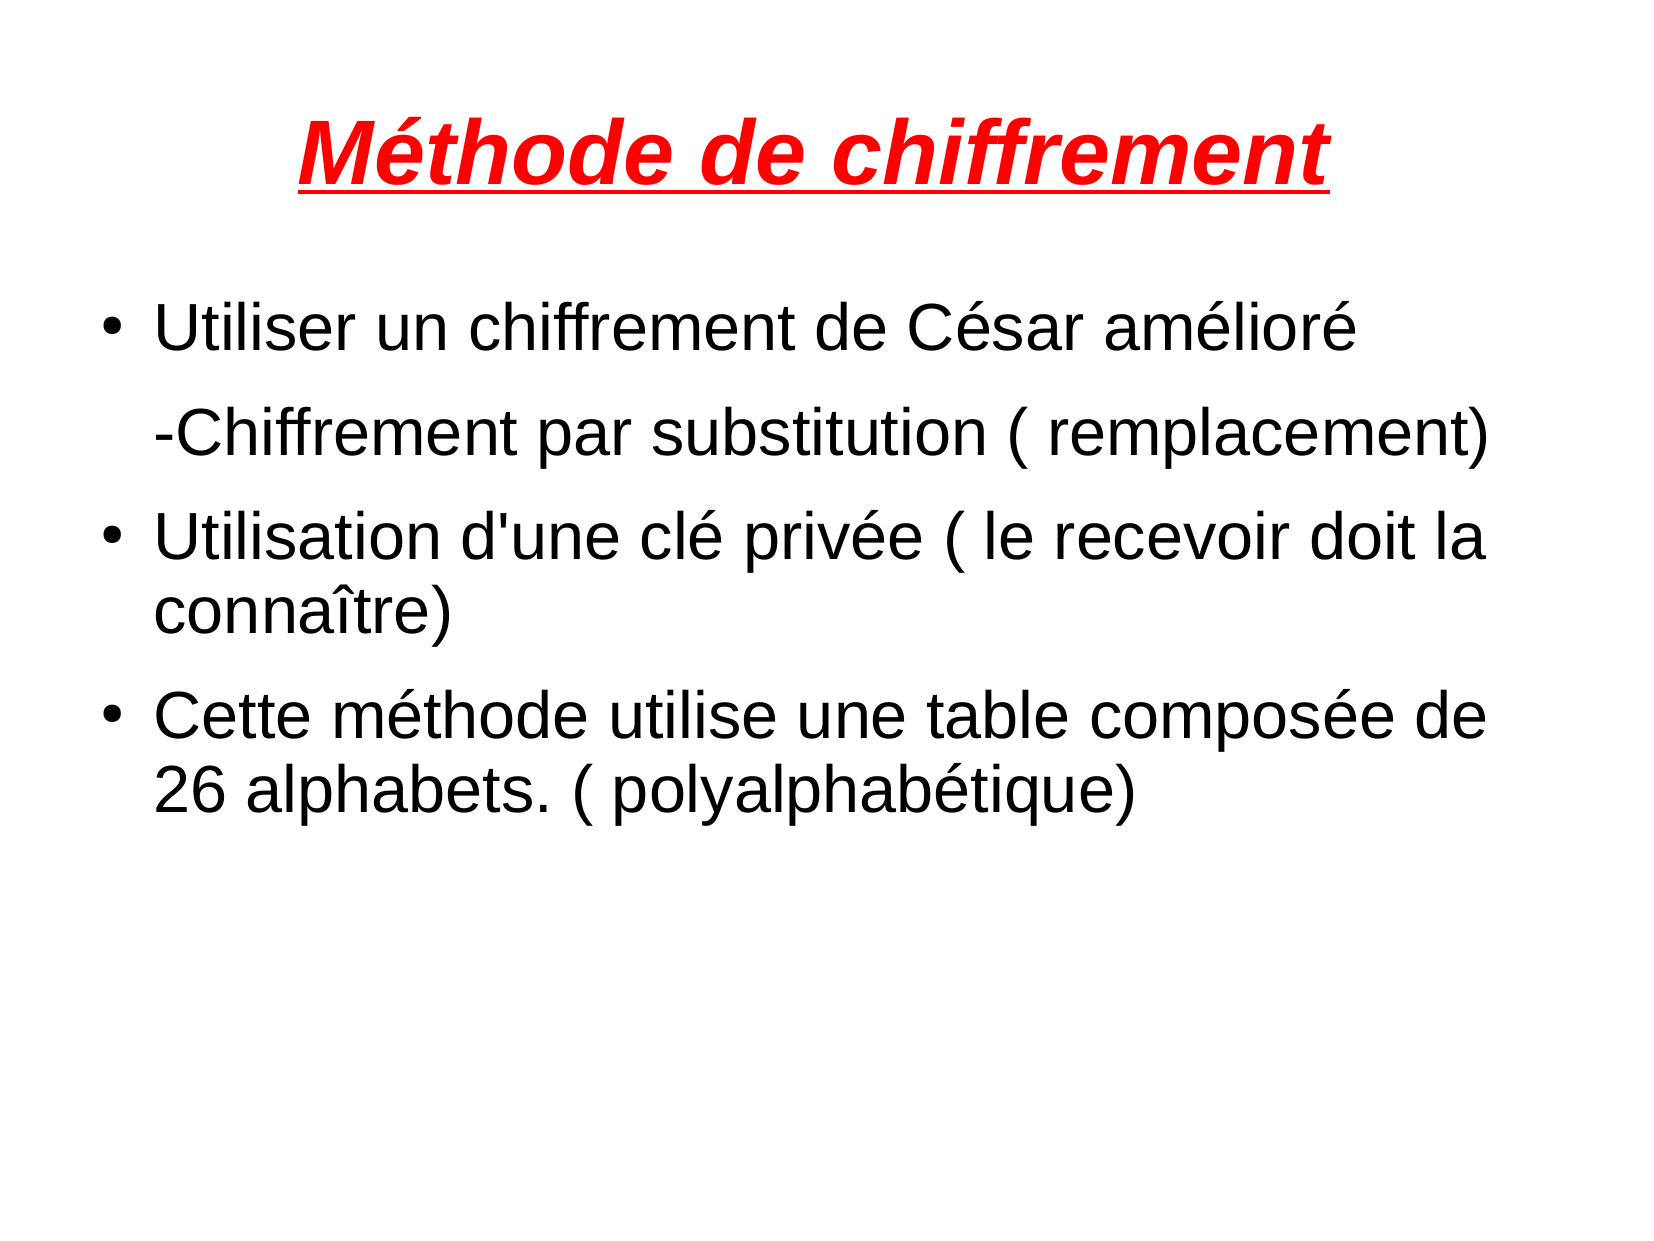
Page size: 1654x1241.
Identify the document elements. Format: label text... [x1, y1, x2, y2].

list Utiliser un chiffrement de César amélioré -Chiffrement par substitution ( remplacement) Utilisation d'une clé privée ( le recevoir doit la connaître) Cette méthode utilise une table composée de 26 alphabets. ( polyalphabétique) [82, 290, 1571, 1109]
title Méthode de chiffrement [82, 49, 1571, 257]
